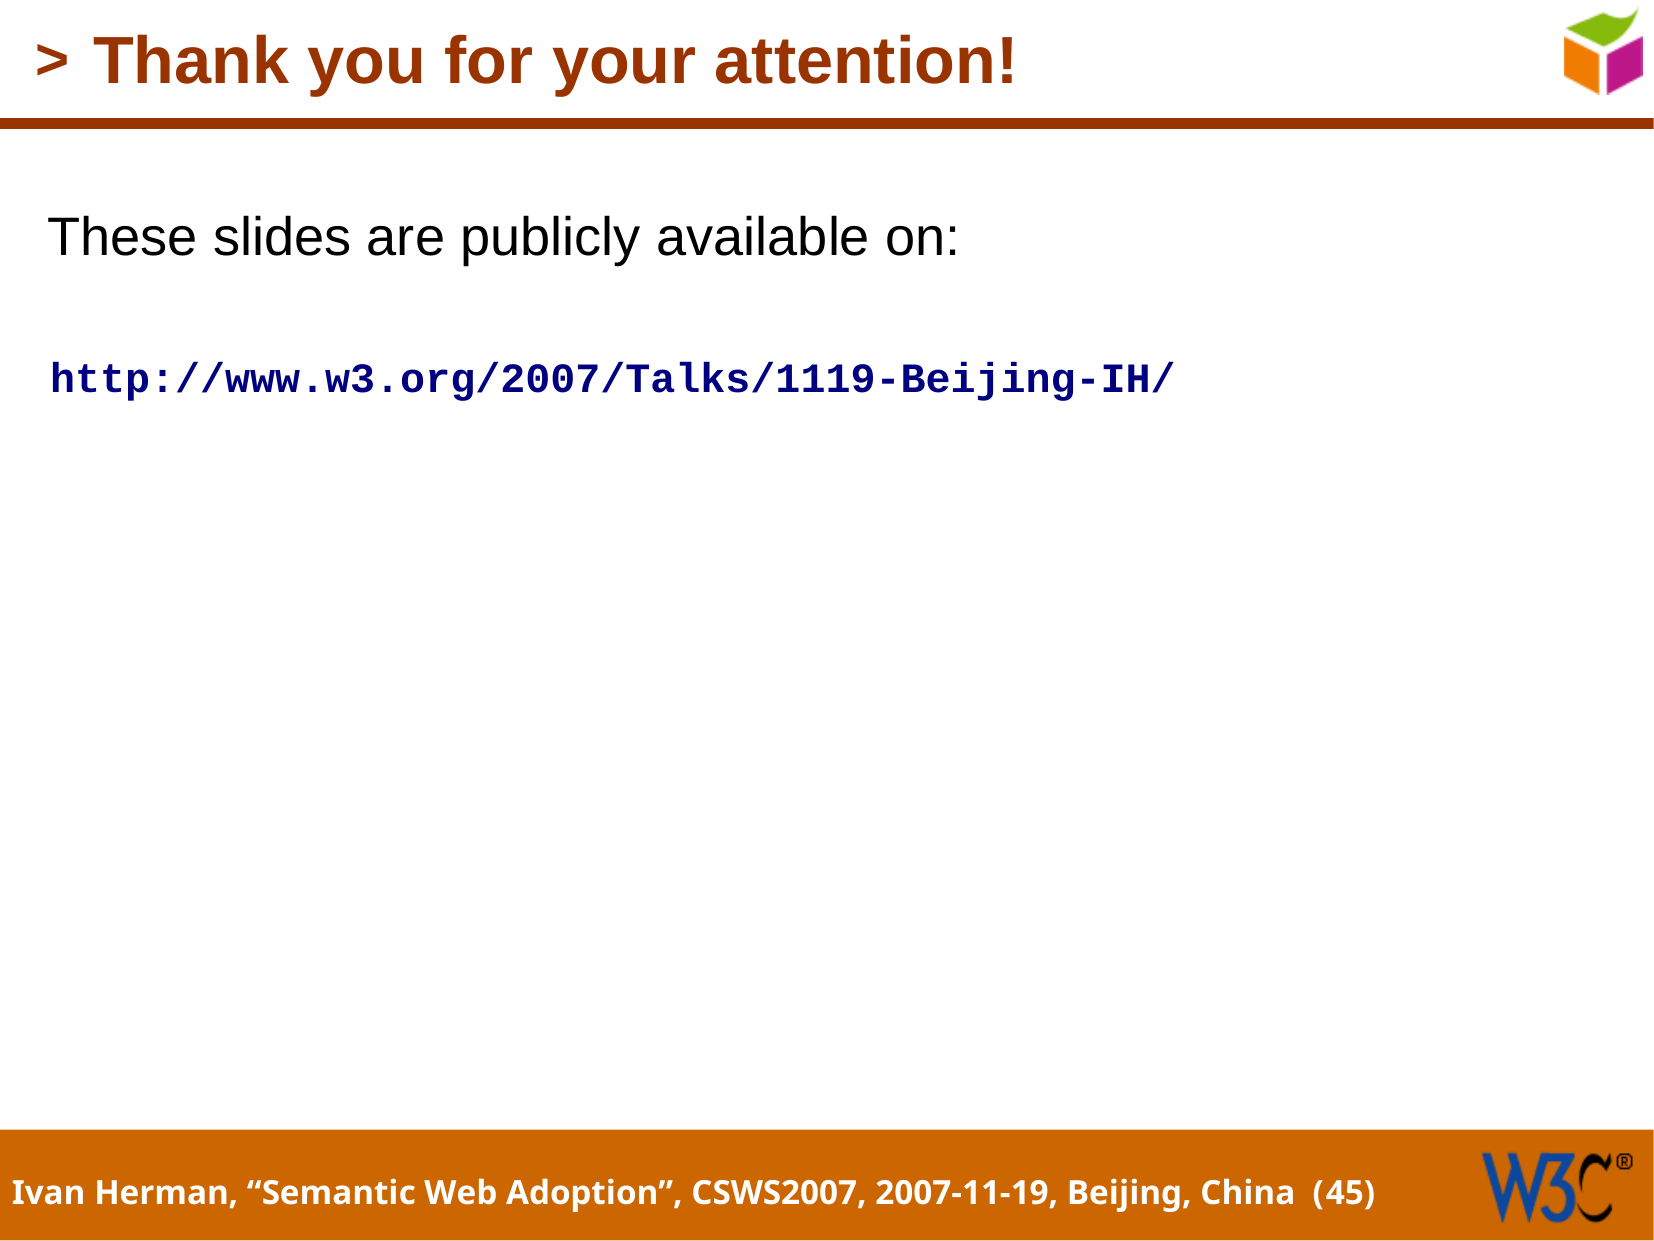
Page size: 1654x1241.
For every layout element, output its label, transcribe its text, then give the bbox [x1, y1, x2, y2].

text_box http://www.w3.org/2007/Talks/1119-Beijing-IH/ [35, 350, 1190, 414]
picture [1564, 5, 1643, 95]
picture [1477, 1149, 1639, 1228]
title Thank you for your attention! [93, 7, 1493, 111]
list These slides are publicly available on: [29, 206, 1624, 325]
